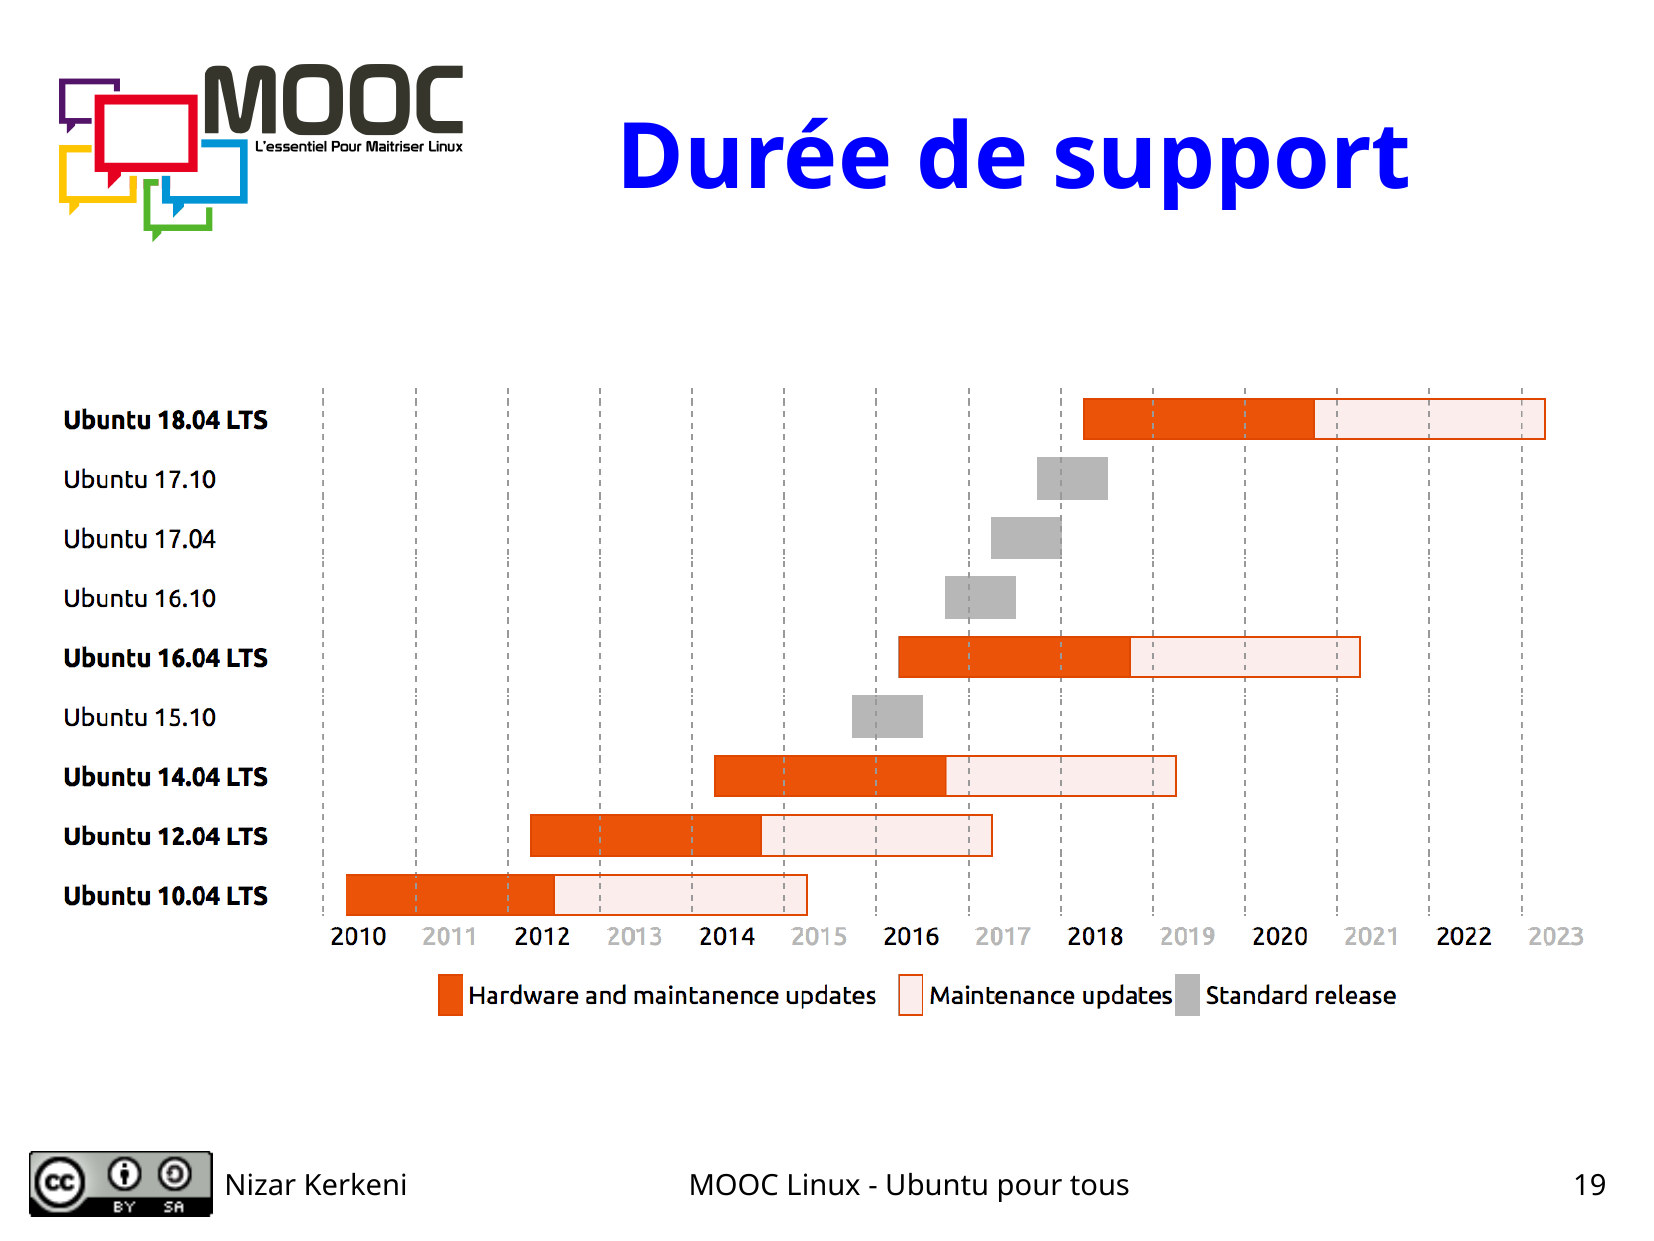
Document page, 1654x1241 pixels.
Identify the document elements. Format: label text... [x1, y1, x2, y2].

picture [59, 64, 460, 242]
picture [59, 382, 1595, 1026]
title Durée de support [460, 49, 1568, 257]
picture [29, 1151, 213, 1217]
